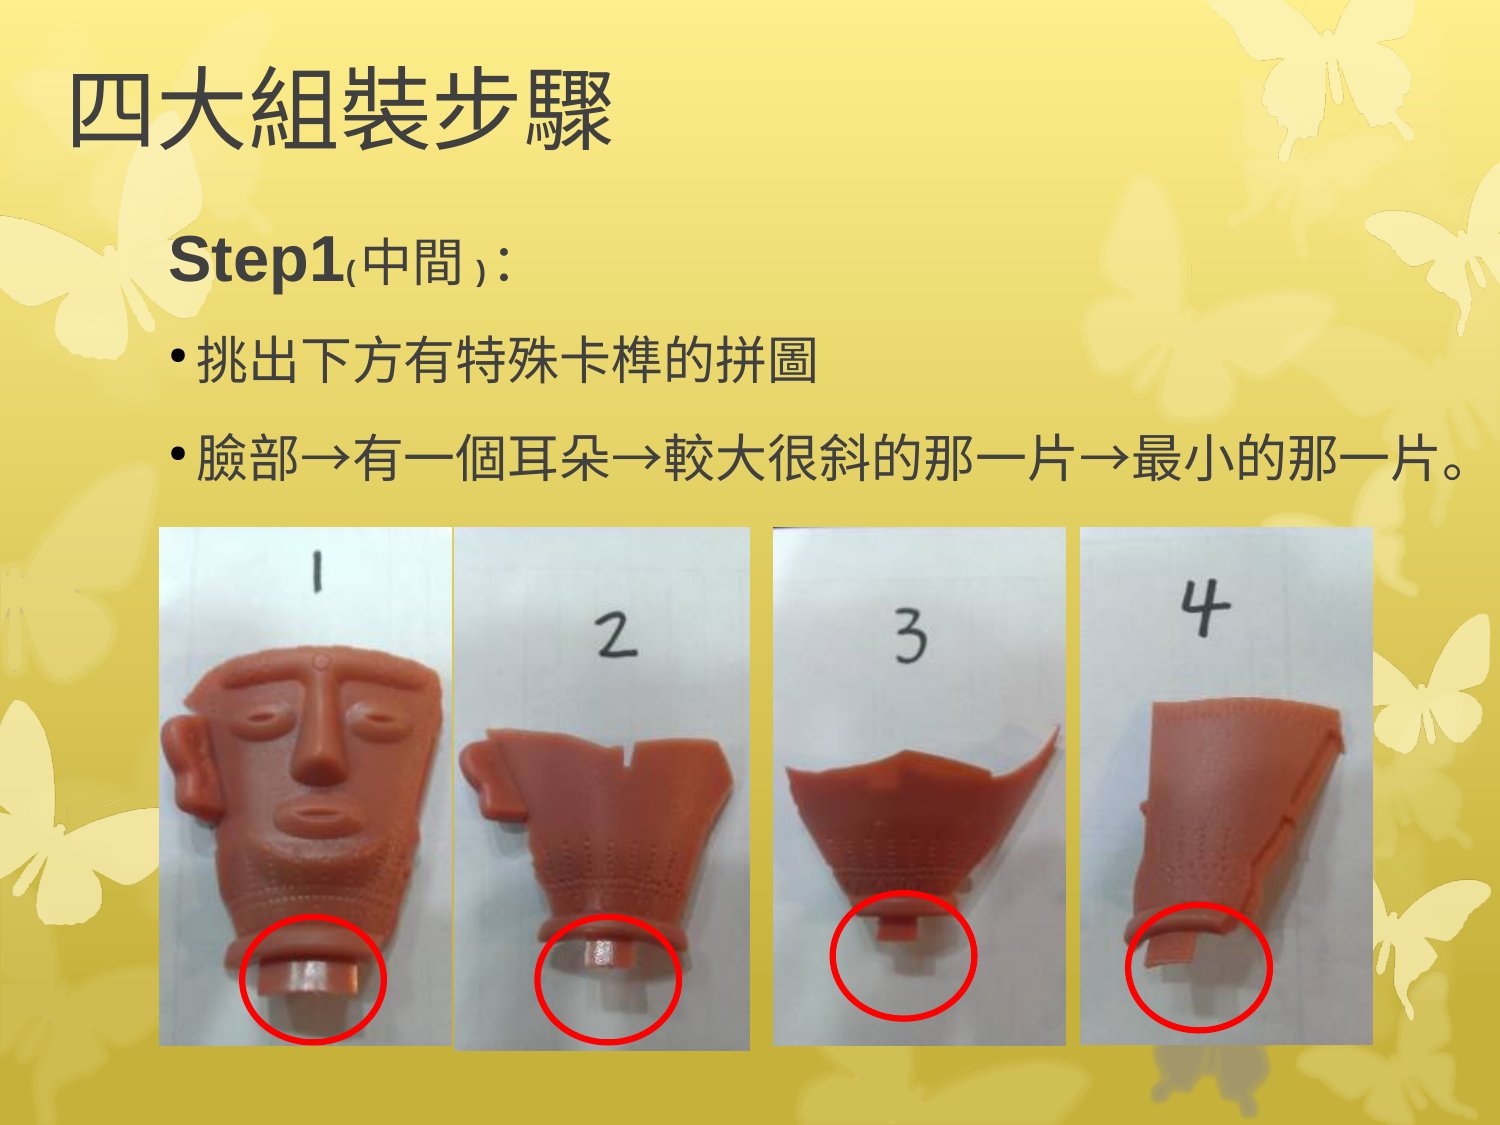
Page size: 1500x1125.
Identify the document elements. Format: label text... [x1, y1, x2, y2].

title 四大組裝步驟 [50, 35, 1475, 173]
list Step1(中間)： 挑出下方有特殊卡榫的拼圖 臉部→有一個耳朵→較大很斜的那一片→最小的那一片。 [153, 210, 1500, 504]
picture [0, 0, 1500, 1125]
